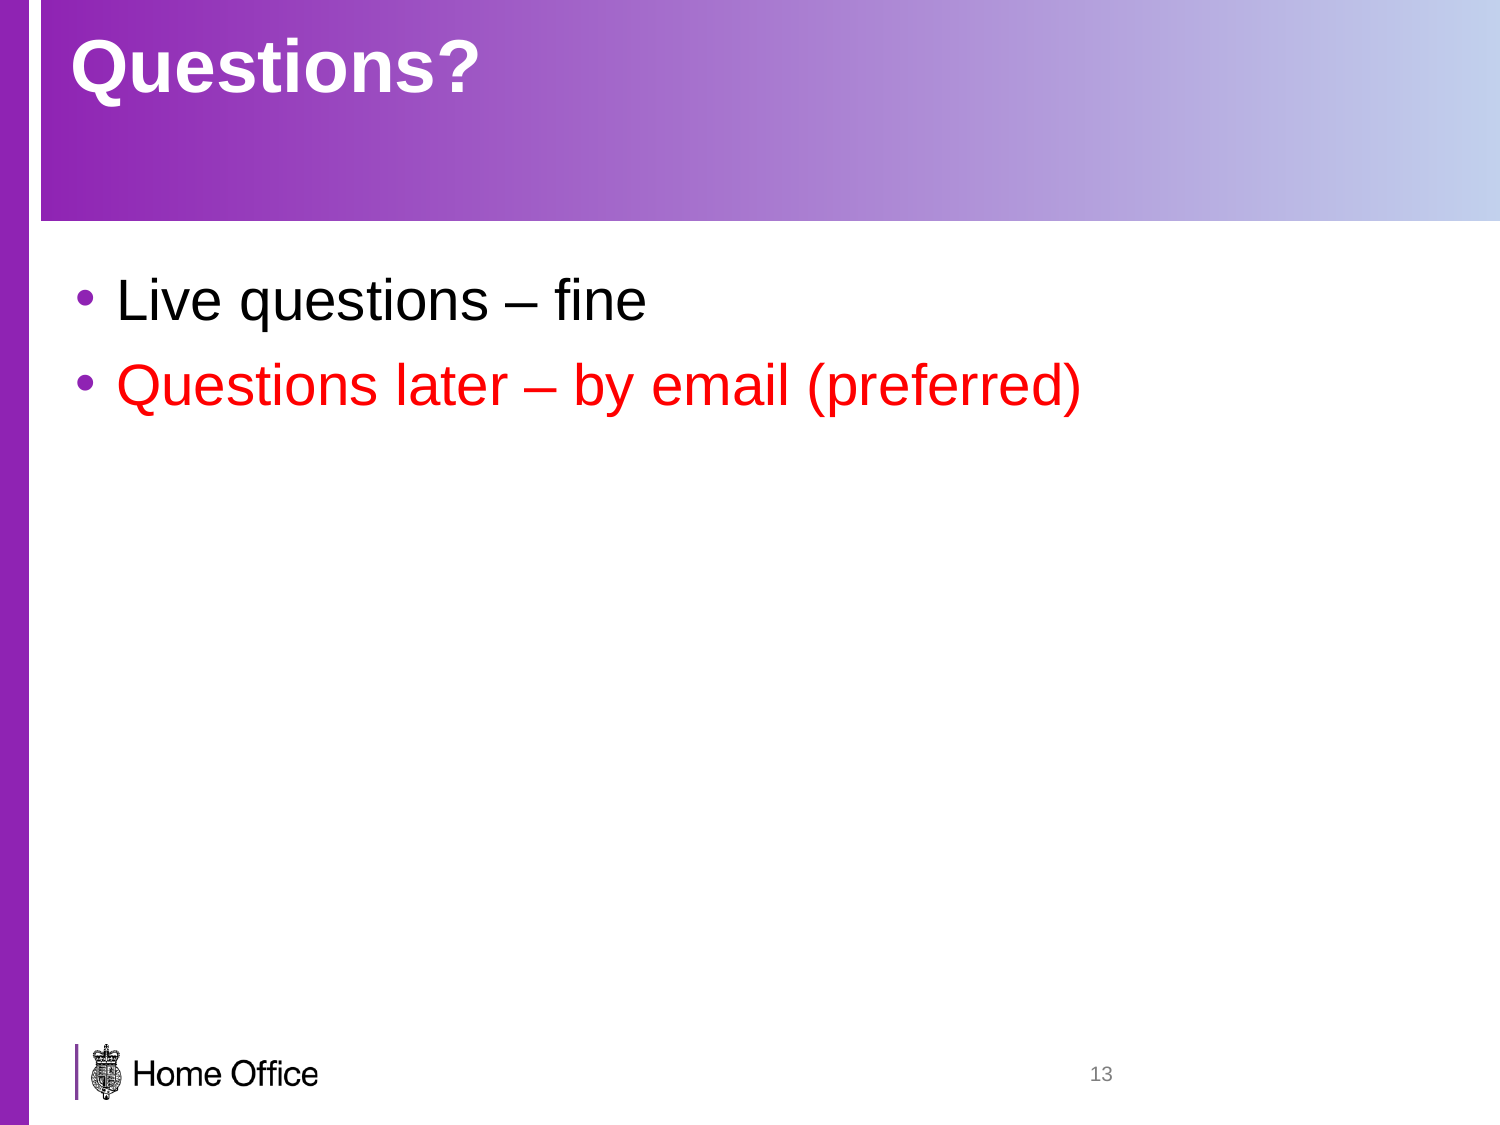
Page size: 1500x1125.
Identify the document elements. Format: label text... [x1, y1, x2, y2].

list Live questions – fine Questions later – by email (preferred) [75, 262, 1426, 1005]
text_box [1074, 1042, 1426, 1103]
title Questions? [41, 0, 1500, 221]
